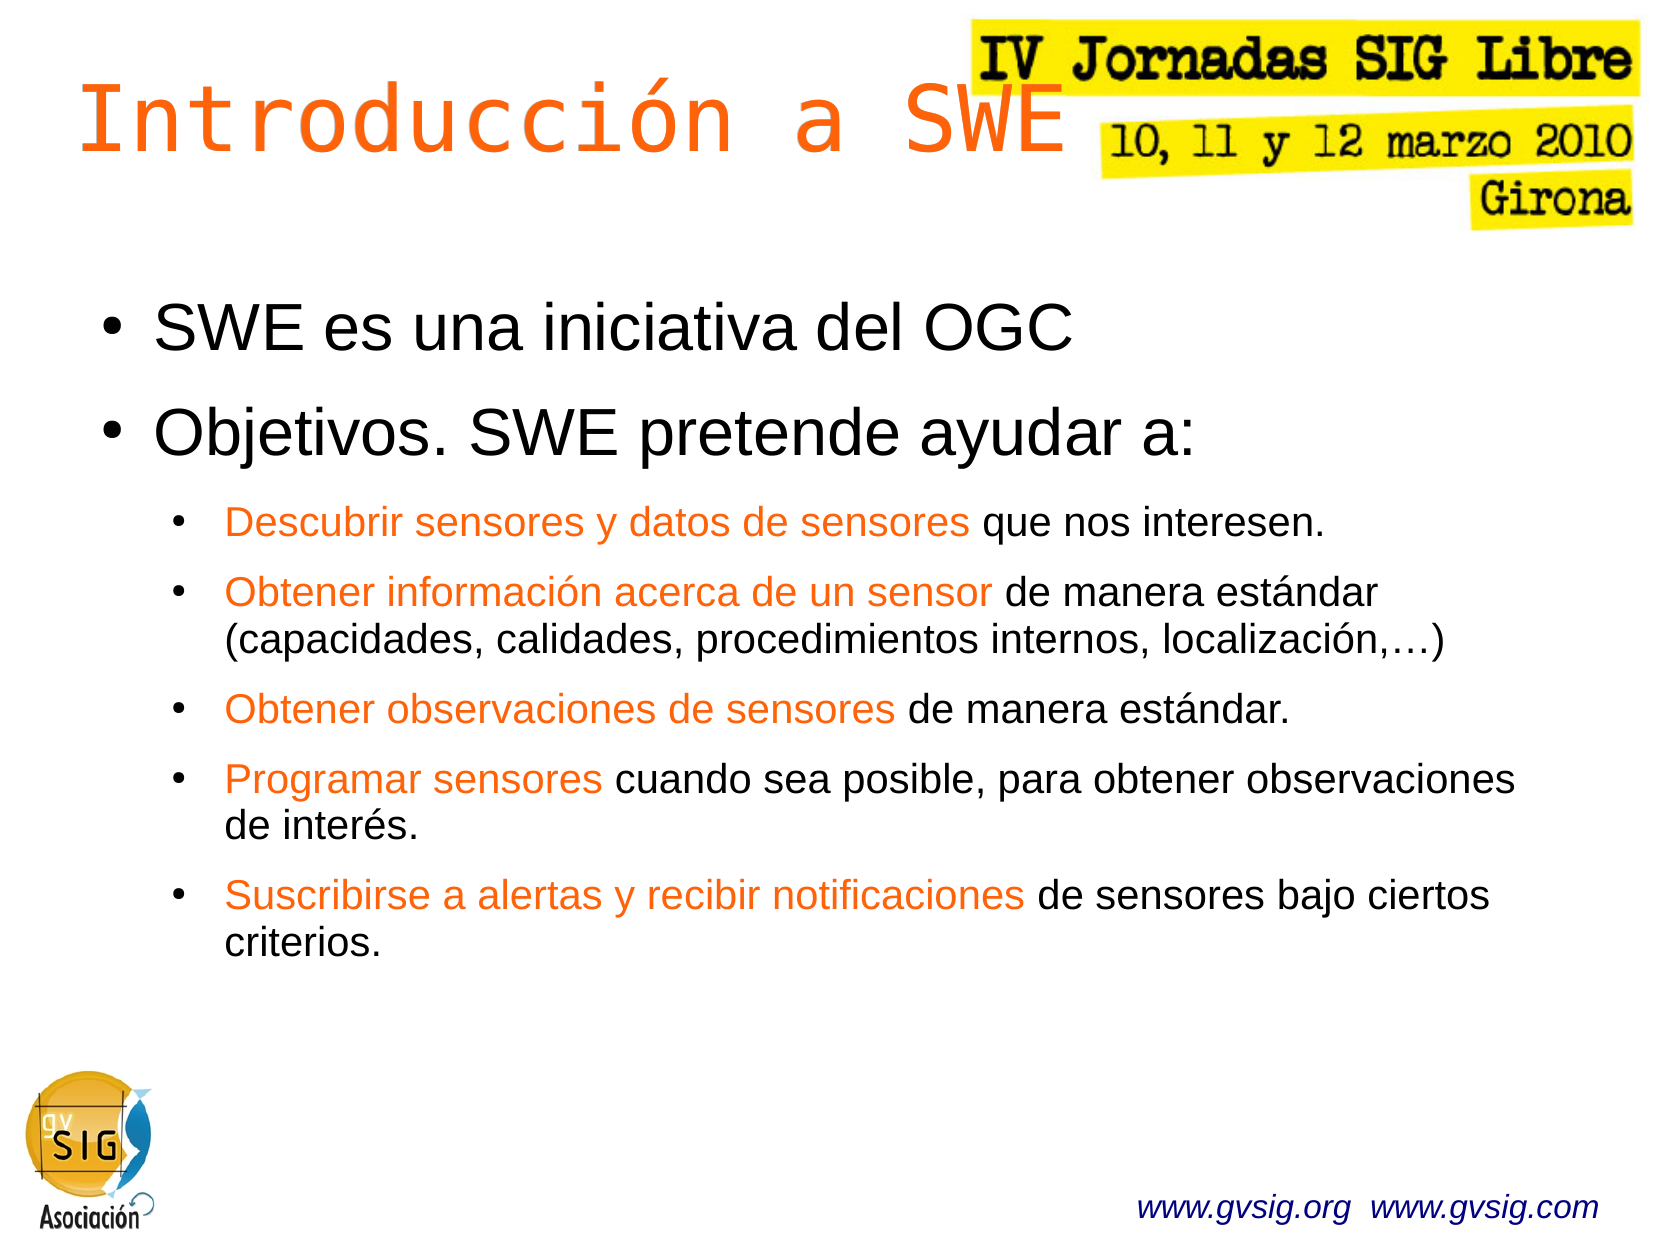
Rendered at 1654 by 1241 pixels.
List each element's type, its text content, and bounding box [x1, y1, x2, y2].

list SWE es una iniciativa del OGC Objetivos. SWE pretende ayudar a: Descubrir sensores y datos de sensores que nos interesen. Obtener información acerca de un sensor de manera estándar (capacidades, calidades, procedimientos internos, localización,…) Obtener observaciones de sensores de manera estándar. Programar sensores cuando sea posible, para obtener observaciones de interés. Suscribirse a alertas y recibir notificaciones de sensores bajo ciertos criterios. [82, 290, 1571, 1109]
text_box Introducción a SWE [59, 59, 1471, 182]
picture [956, 0, 1654, 276]
picture [0, 1062, 178, 1241]
